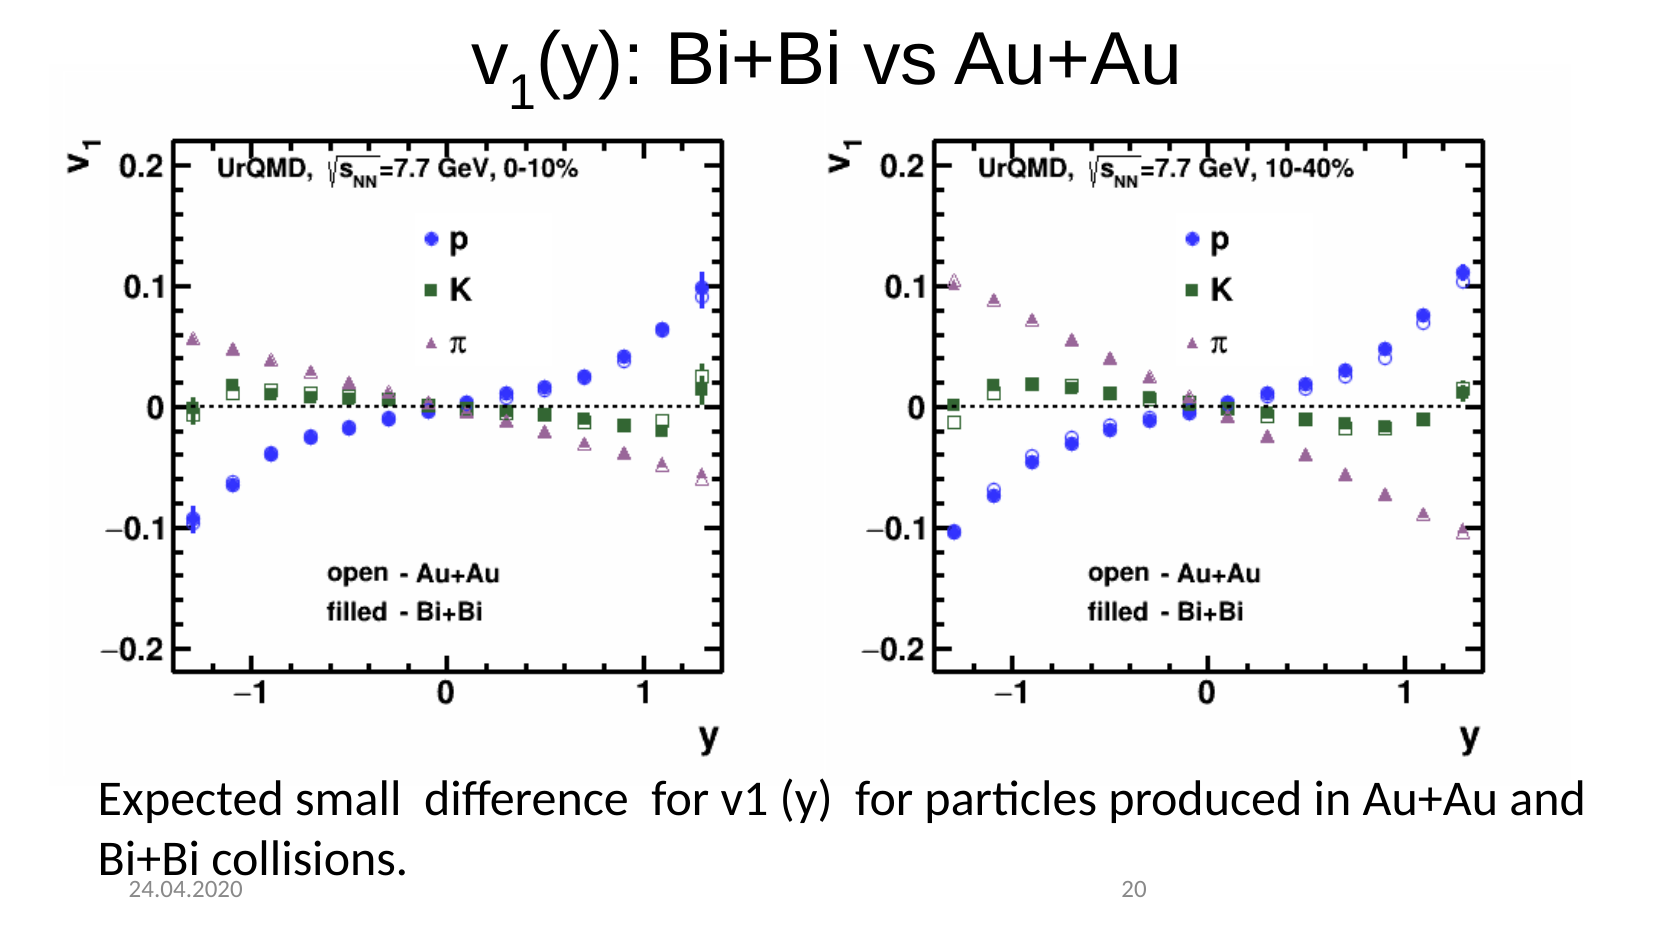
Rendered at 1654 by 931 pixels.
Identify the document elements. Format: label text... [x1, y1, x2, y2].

text_box 24.04.2020 [113, 893, 486, 912]
text_box Expected small difference for v1 (y) for particles produced in Au+Au and Bi+Bi collisions. [83, 758, 1626, 893]
text_box 16 [1106, 893, 1602, 912]
picture [49, 64, 1571, 786]
text_box v1(y): Bi+Bi vs Au+Au [82, 0, 1571, 143]
